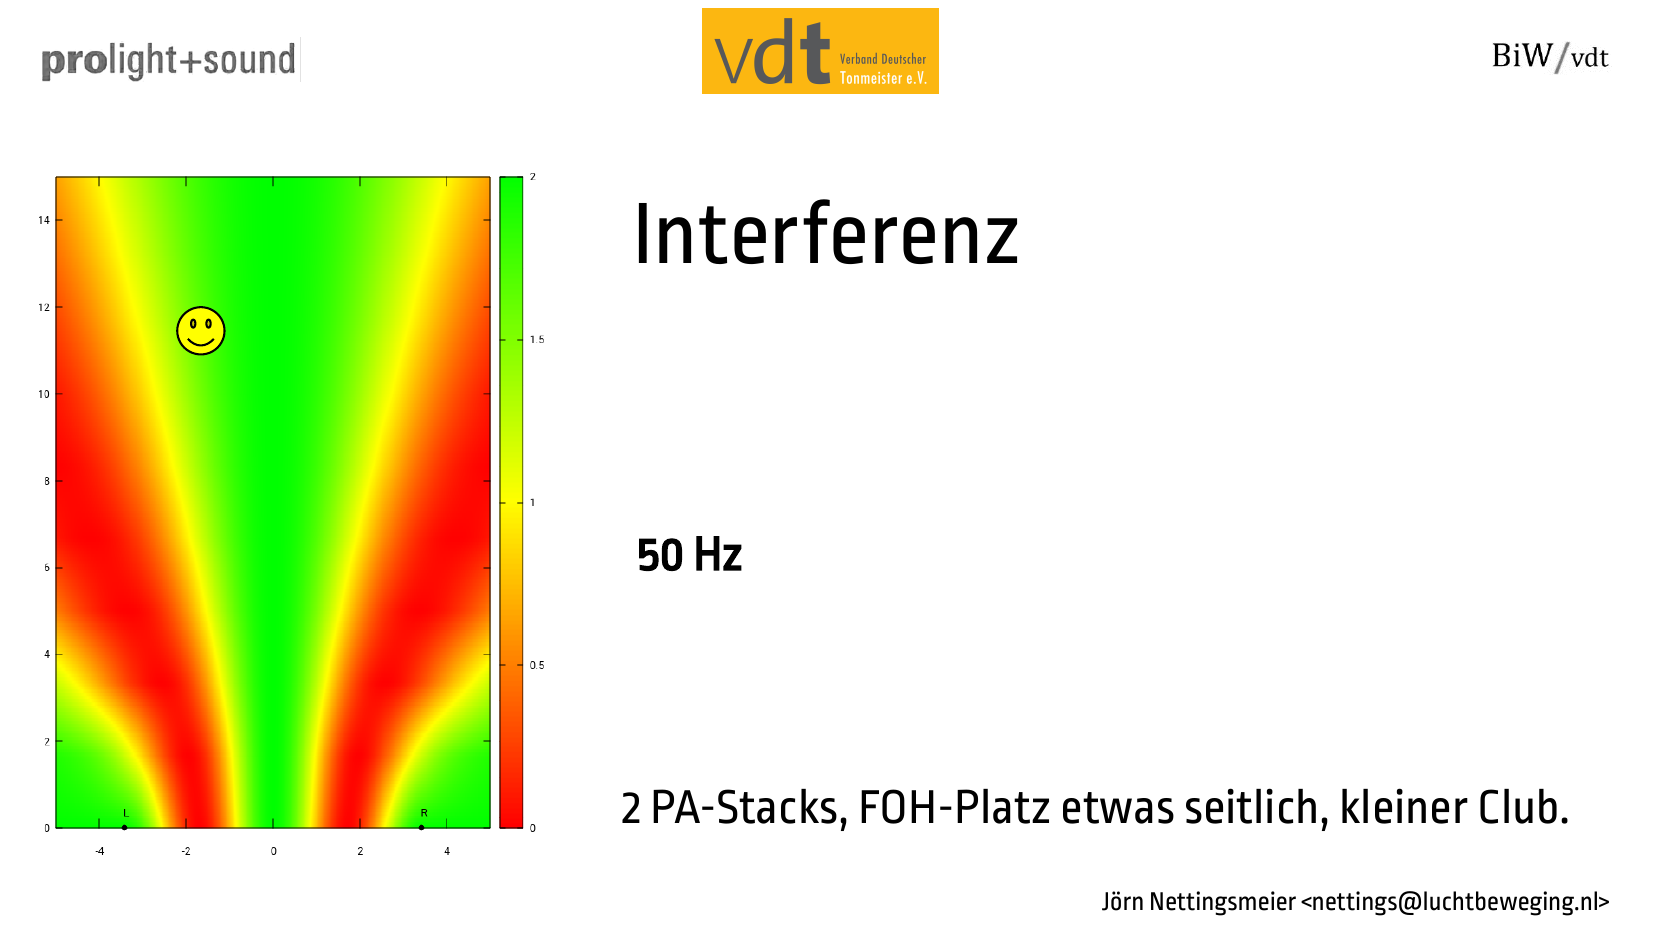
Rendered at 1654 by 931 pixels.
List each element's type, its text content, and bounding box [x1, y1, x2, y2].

picture [702, 8, 939, 94]
text_box 2 PA-Stacks, FOH-Platz etwas seitlich, kleiner Club. [82, 735, 1571, 882]
picture [23, 141, 556, 886]
text_box 50 Hz [637, 481, 1572, 628]
text_box [177, 307, 225, 355]
picture [1490, 39, 1613, 75]
title Interferenz [556, 185, 1571, 285]
picture [37, 37, 301, 82]
